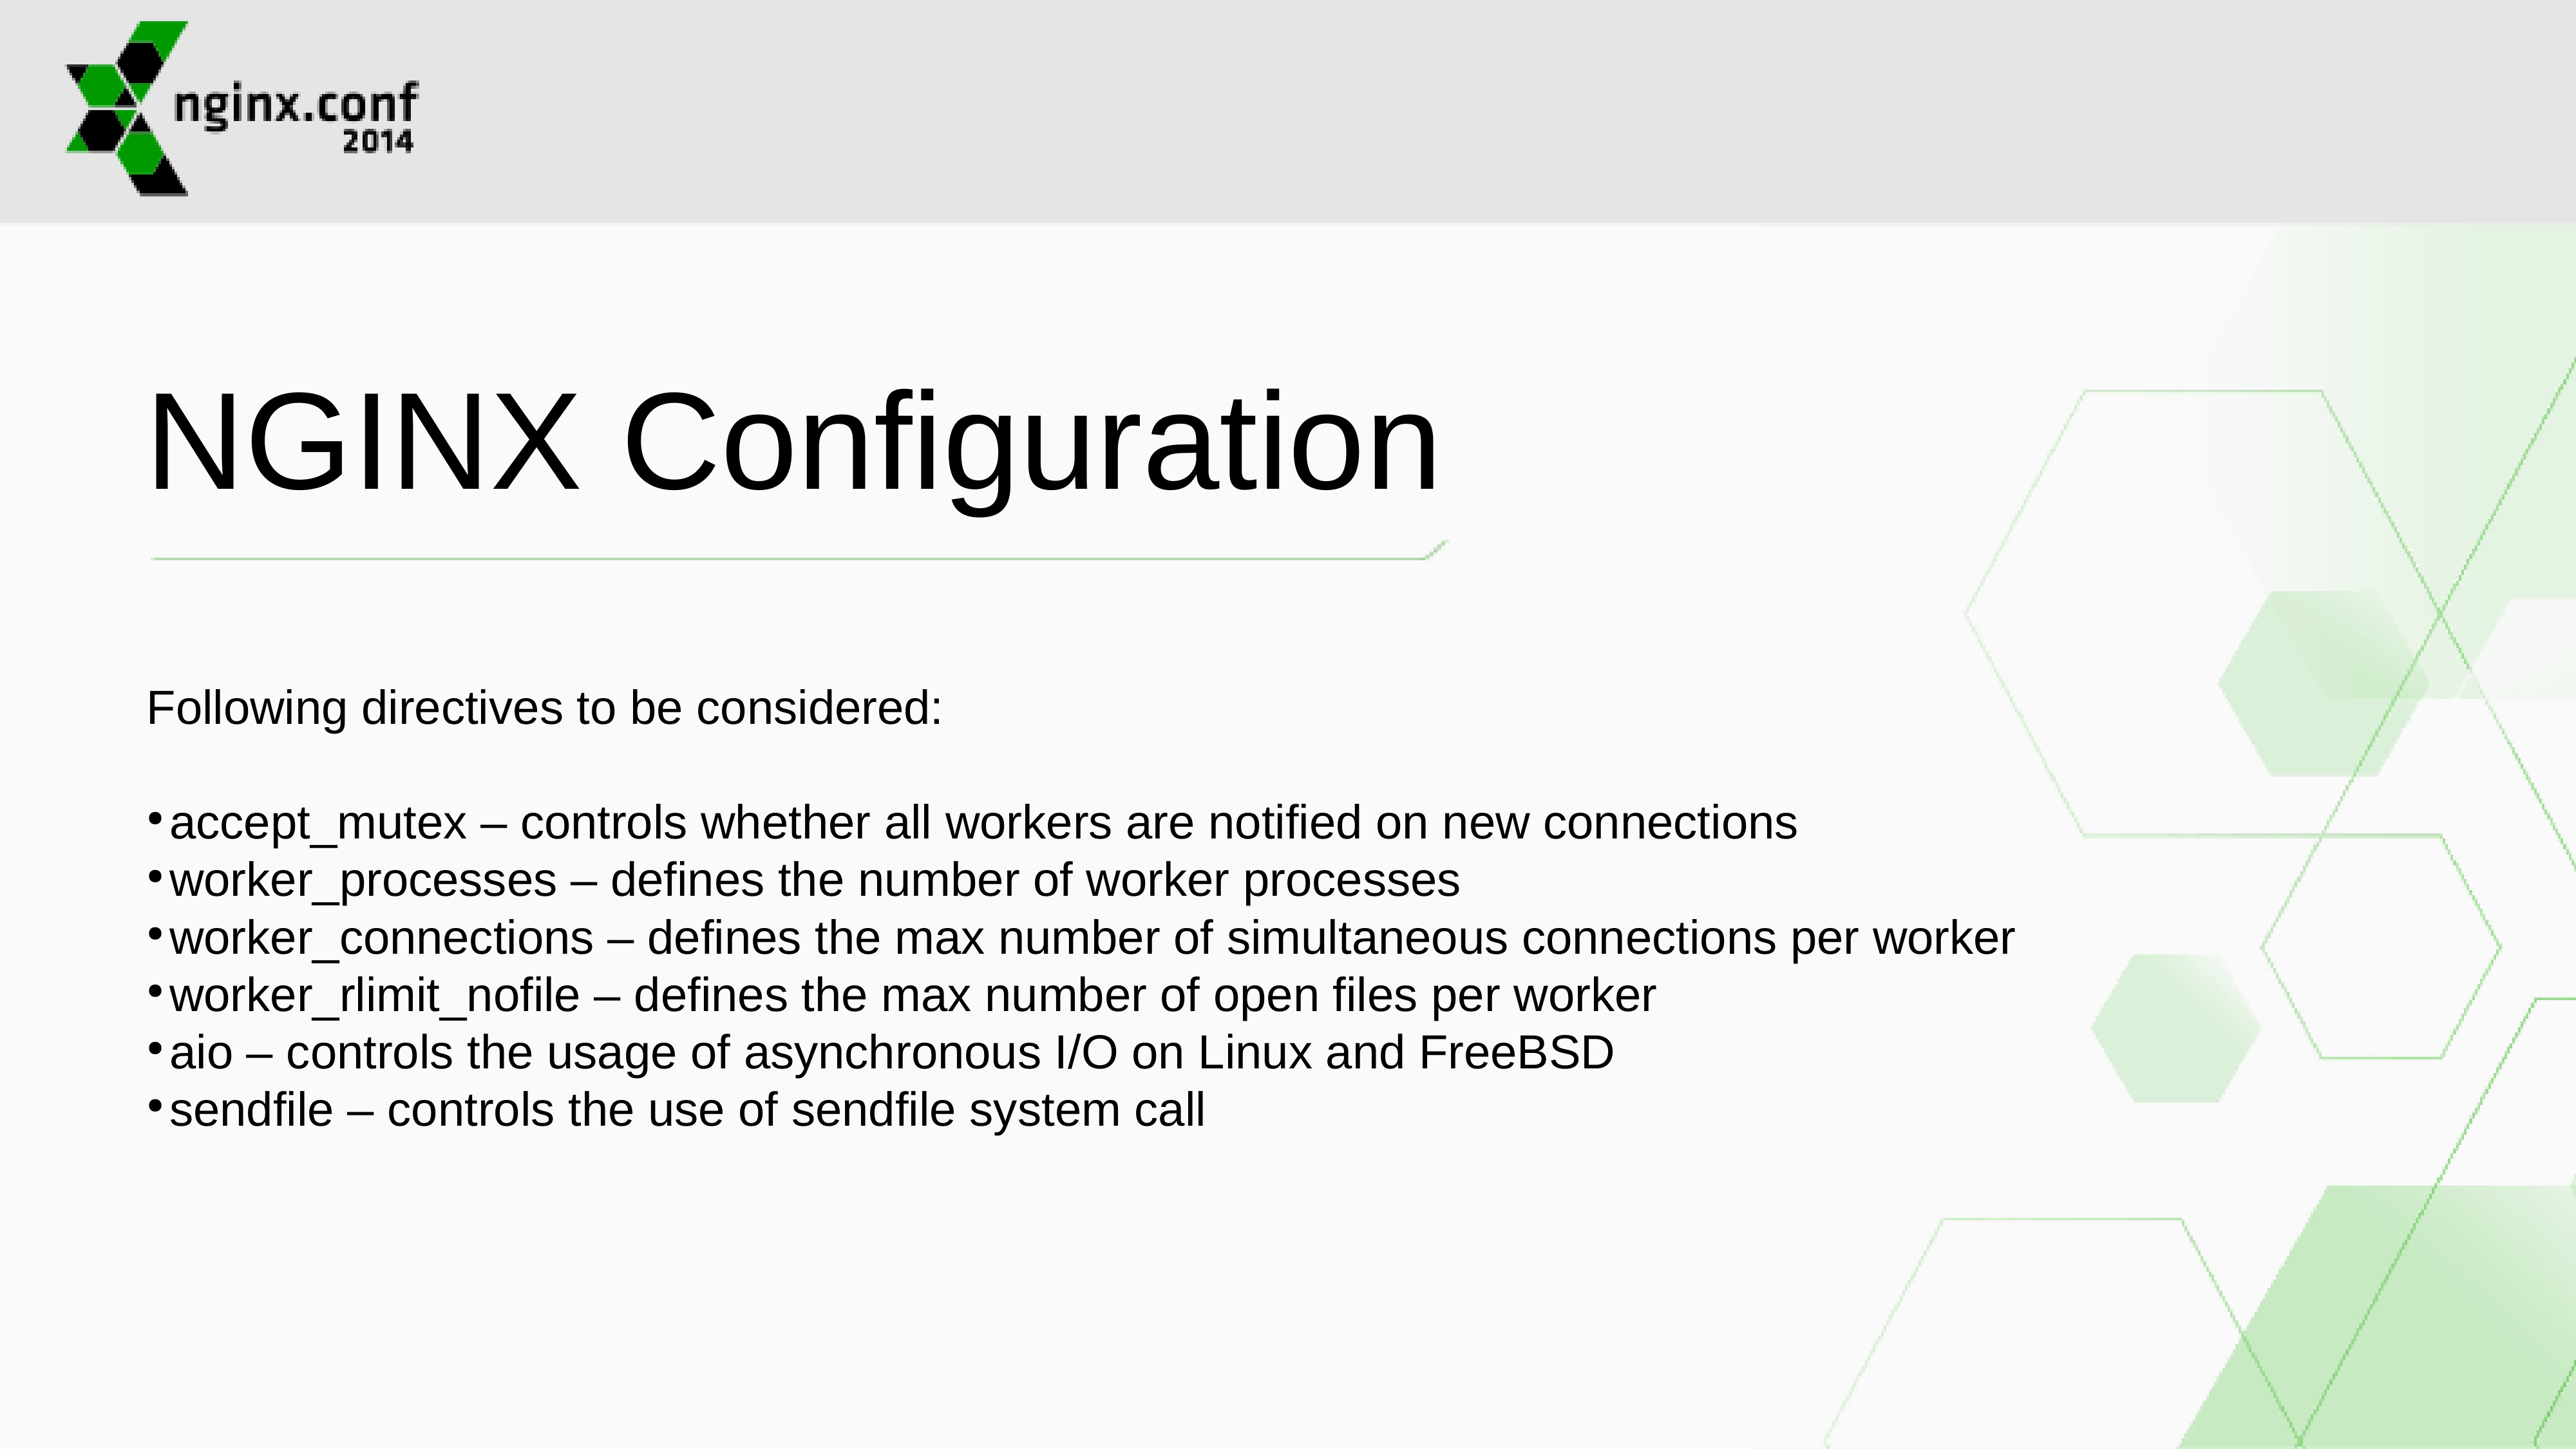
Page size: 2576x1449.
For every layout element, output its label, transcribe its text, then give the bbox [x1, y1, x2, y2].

title NGINX Configuration [145, 350, 1700, 584]
picture [0, 0, 2576, 1449]
list Following directives to be considered: accept_mutex – controls whether all workers are notified on new connections worker_processes – defines the number of worker processes worker_connections – defines the max number of simultaneous connections per worker worker_rlimit_nofile – defines the max number of open files per worker aio – controls the usage of asynchronous I/O on Linux and FreeBSD sendfile – controls the use of sendfile system call [146, 676, 2145, 1068]
